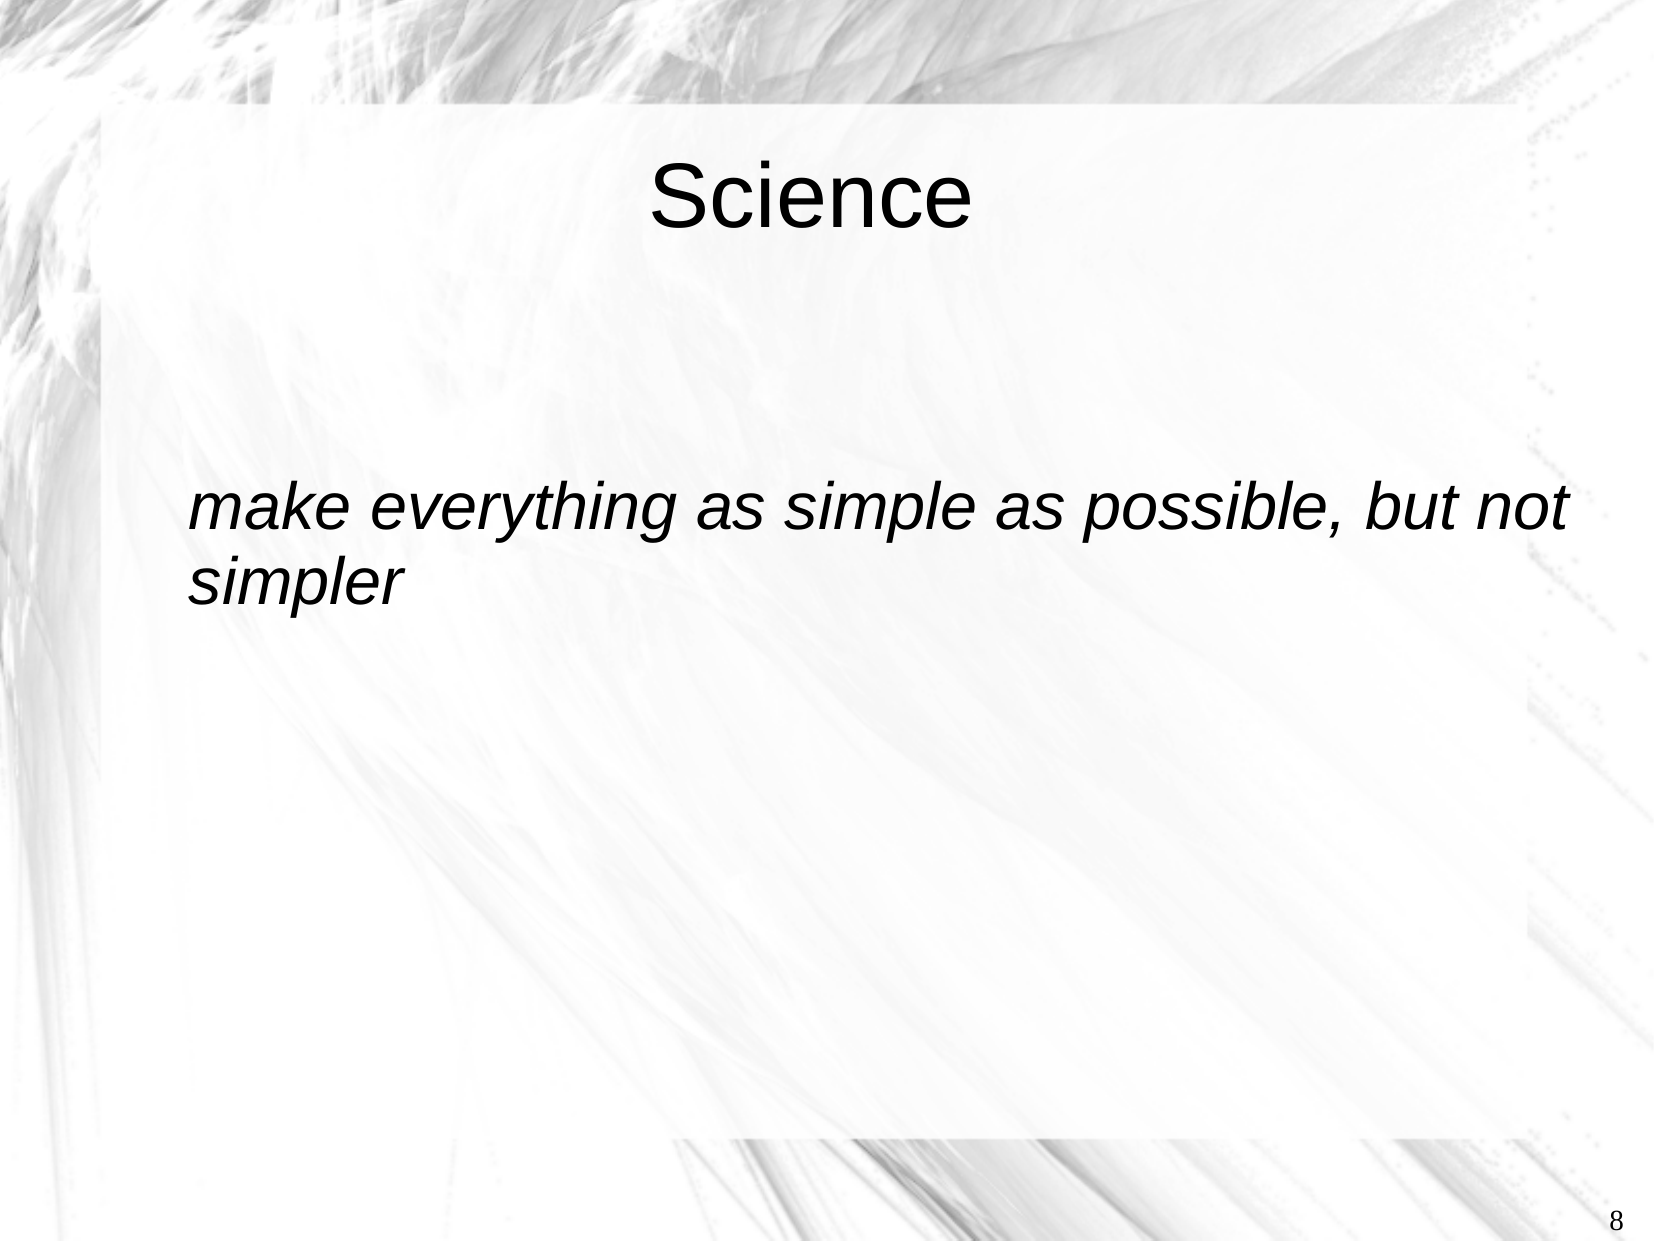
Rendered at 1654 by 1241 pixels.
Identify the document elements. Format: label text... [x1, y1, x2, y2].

picture [0, 0, 1654, 1241]
list make everything as simple as possible, but not simpler [118, 319, 1571, 945]
title Science [118, 112, 1506, 281]
